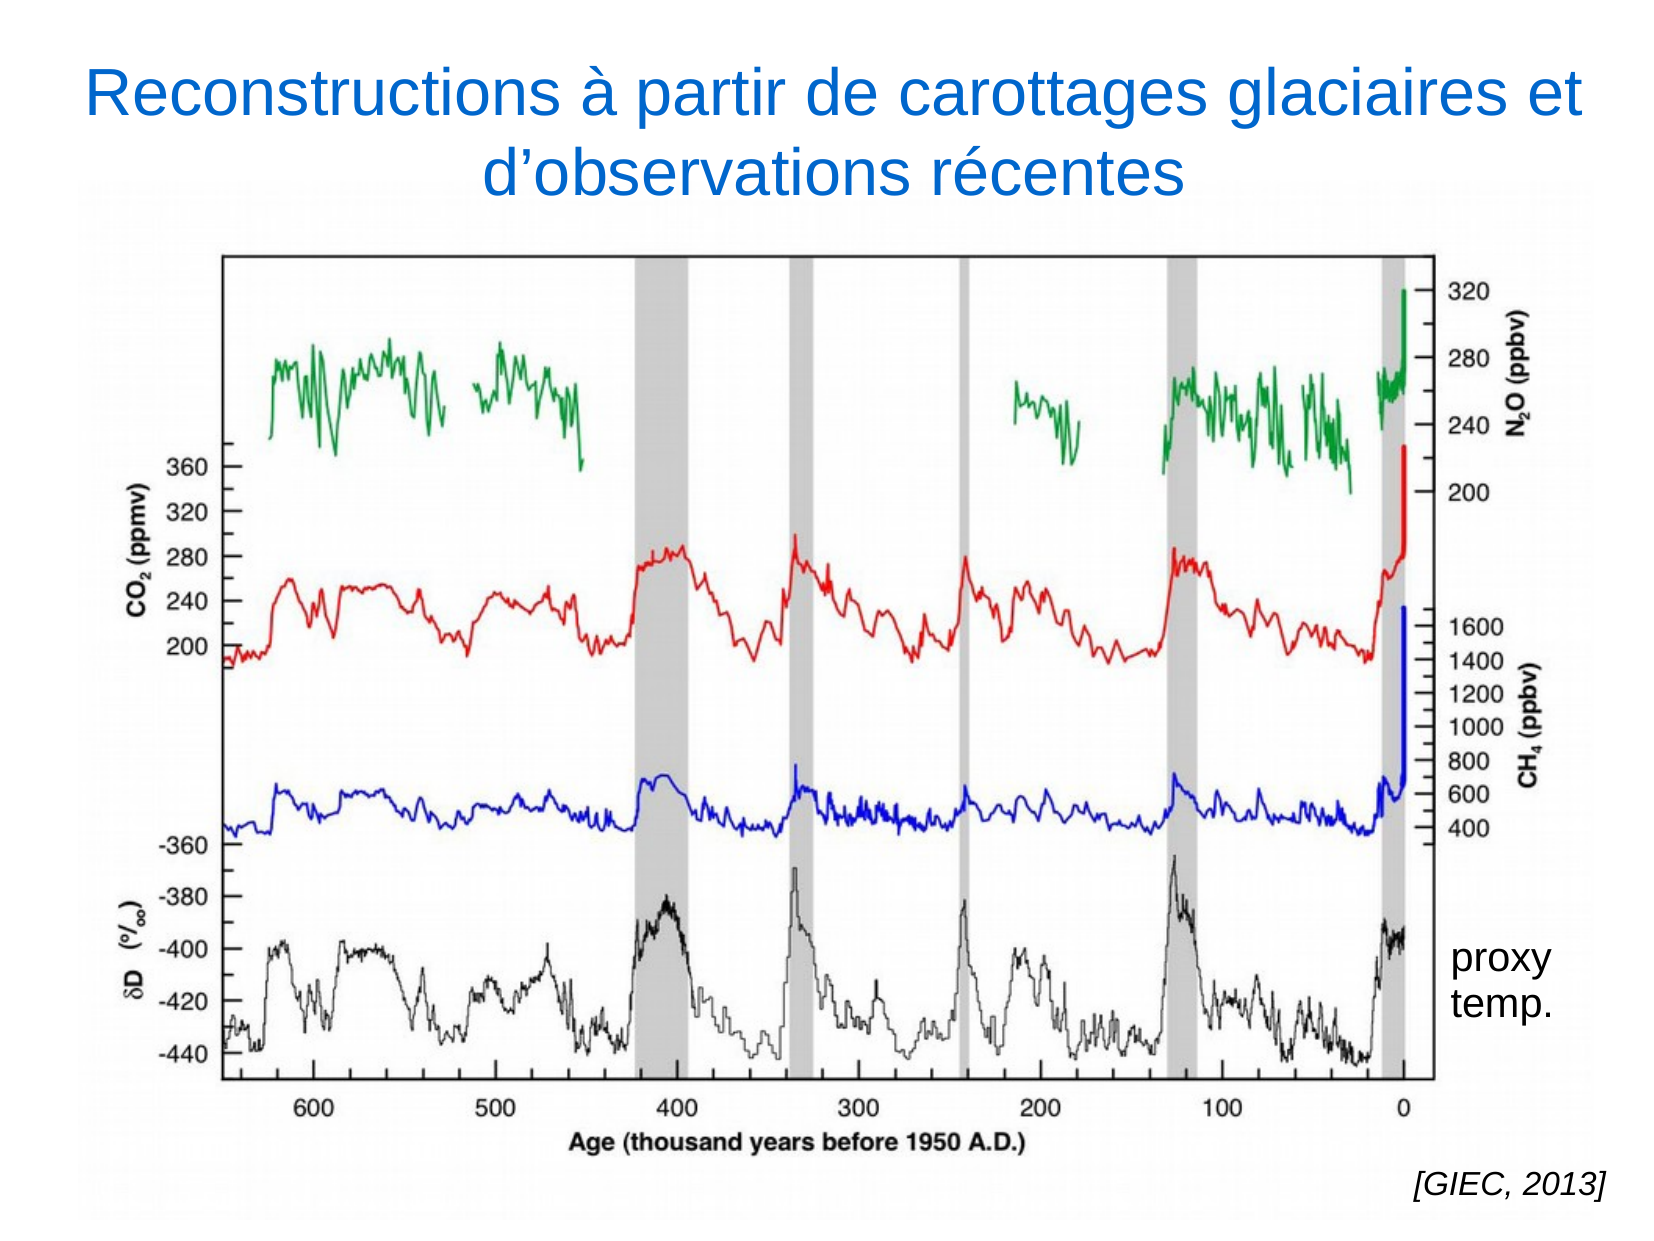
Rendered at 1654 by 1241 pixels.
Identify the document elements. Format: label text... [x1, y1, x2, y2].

text_box Reconstructions à partir de carottages glaciaires et d’observations récentes [55, 41, 1613, 198]
text_box [GIEC, 2013] [1398, 1154, 1654, 1216]
picture [78, 198, 1594, 1220]
text_box proxy temp. [1435, 926, 1600, 1036]
